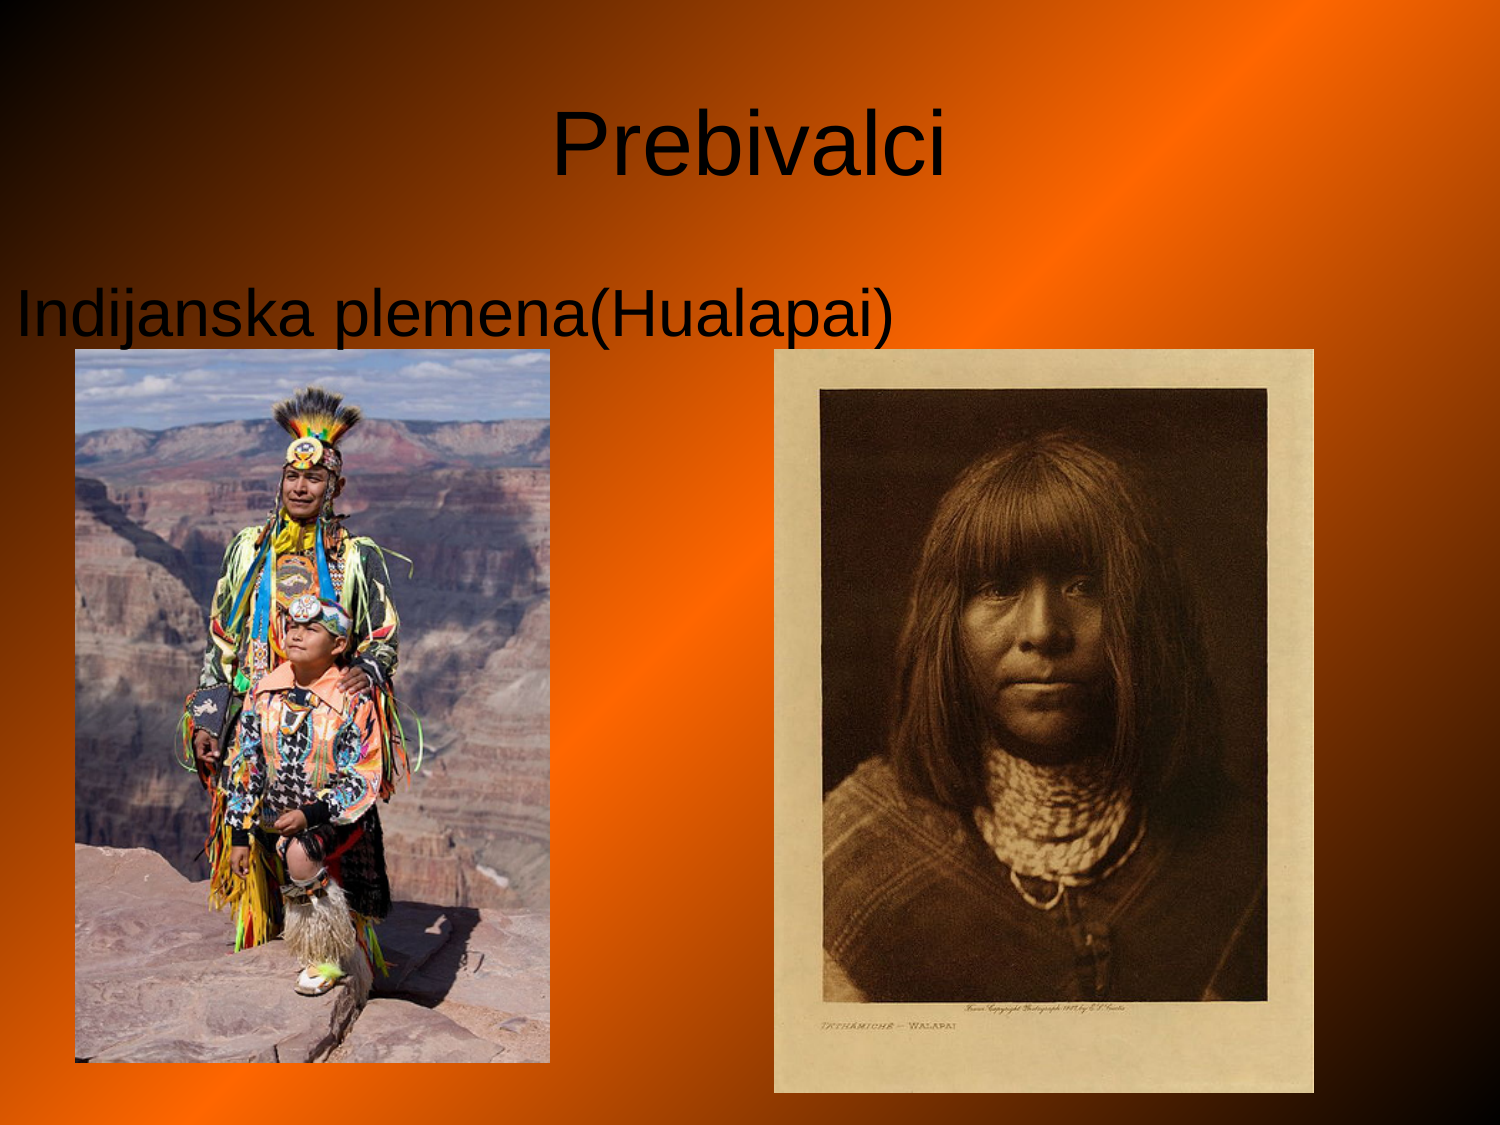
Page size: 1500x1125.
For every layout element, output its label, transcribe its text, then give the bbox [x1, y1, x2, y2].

picture [774, 349, 1314, 1093]
list Indijanska plemena(Hualapai) [0, 262, 1350, 1005]
title Prebivalci [75, 45, 1425, 233]
picture [75, 1005, 550, 1063]
